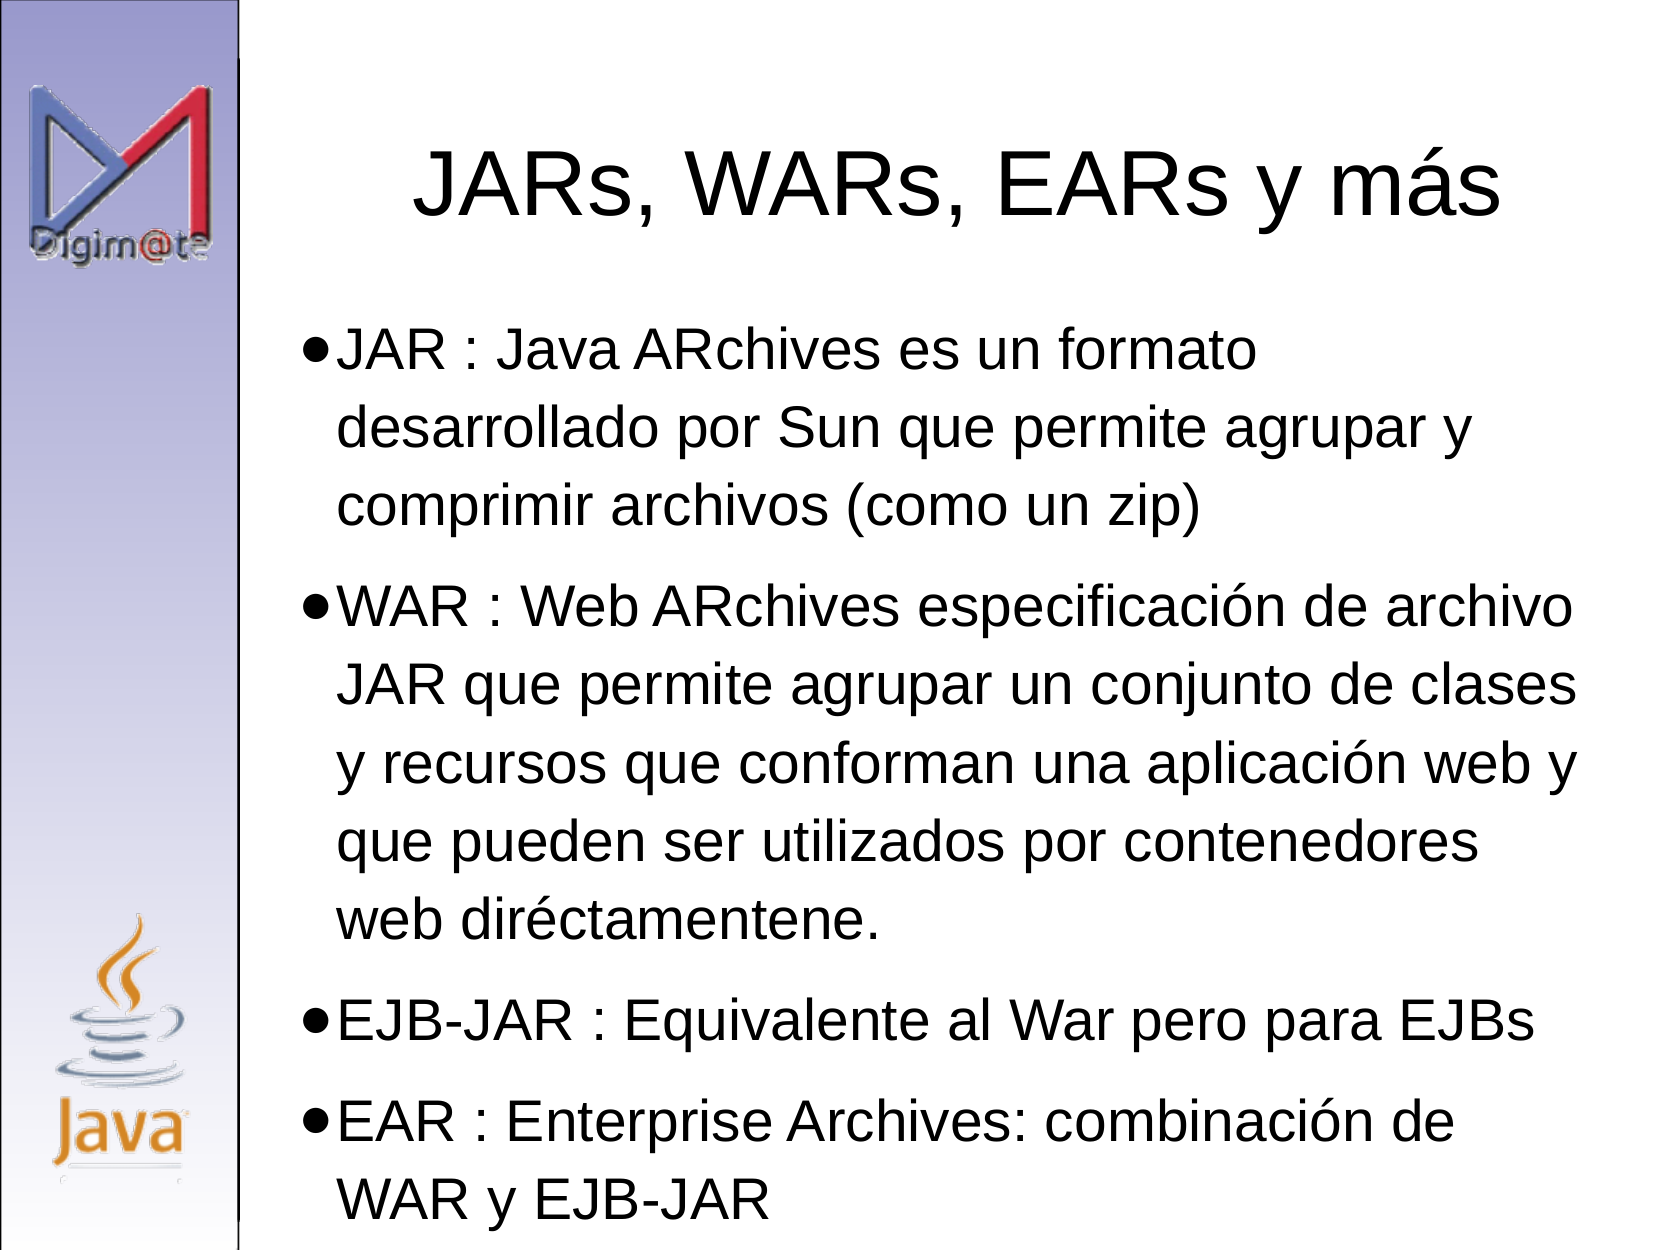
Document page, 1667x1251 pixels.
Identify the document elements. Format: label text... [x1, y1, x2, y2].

title JARs, WARs, EARs y más [267, 65, 1650, 281]
picture [0, 0, 1667, 1250]
list JAR : Java ARchives es un formato desarrollado por Sun que permite agrupar y comprimir archivos (como un zip) WAR : Web ARchives especificación de archivo JAR que permite agrupar un conjunto de clases y recursos que conforman una aplicación web y que pueden ser utilizados por contenedores web diréctamentene. EJB-JAR : Equivalente al War pero para EJBs EAR : Enterprise Archives: combinación de WAR y EJB-JAR [267, 296, 1596, 1130]
